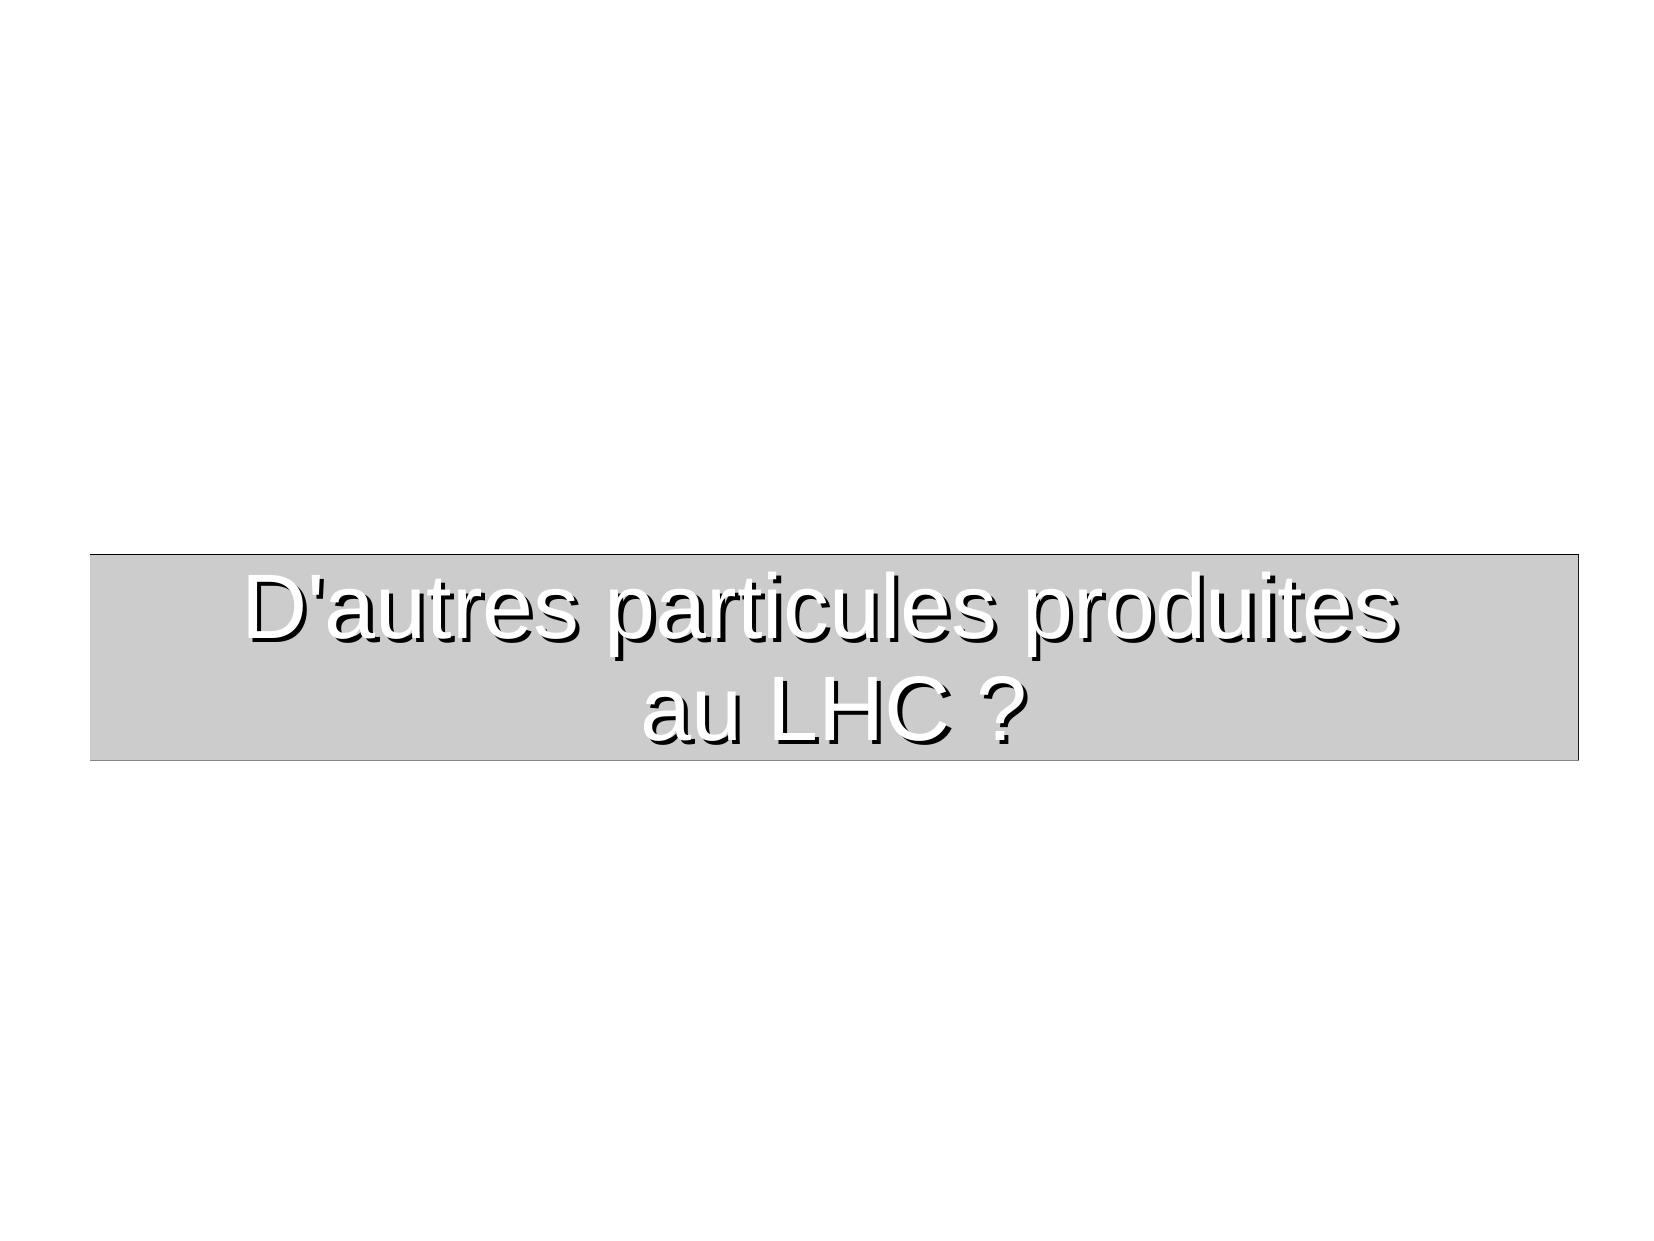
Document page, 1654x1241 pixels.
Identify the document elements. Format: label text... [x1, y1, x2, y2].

title D'autres particules produites au LHC ? [90, 555, 1579, 761]
